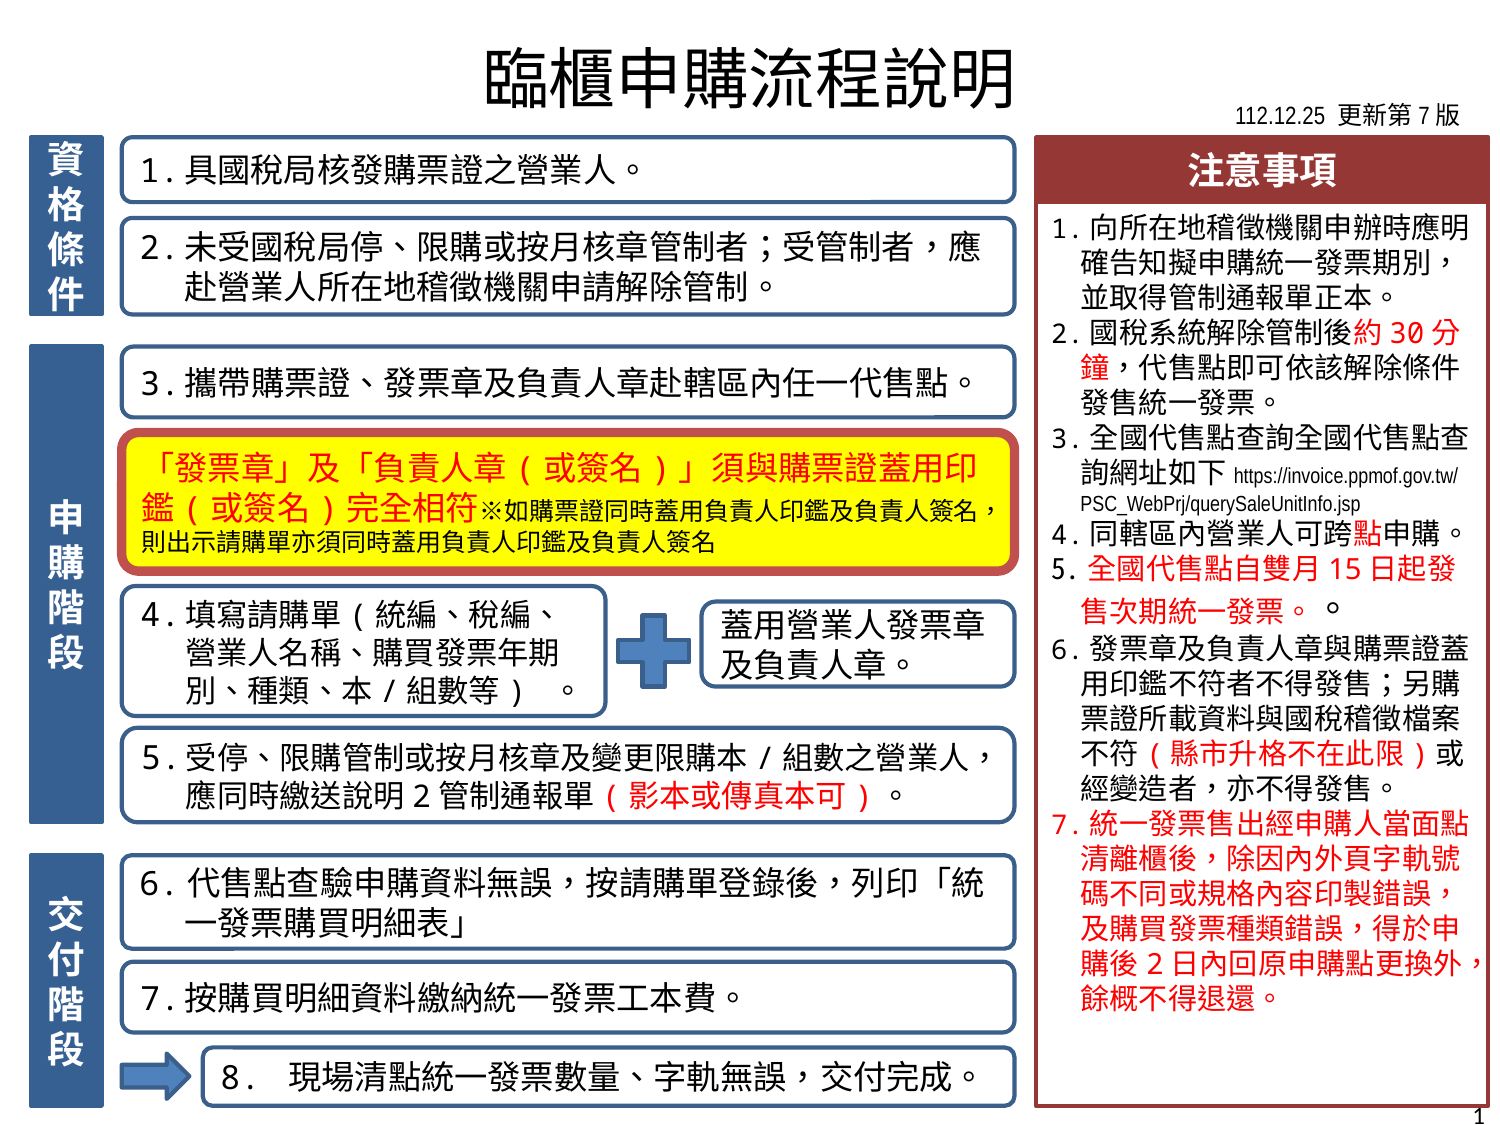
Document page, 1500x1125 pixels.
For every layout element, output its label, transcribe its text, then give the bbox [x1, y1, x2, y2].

text_box 1.向所在地稽徵機關申辦時應明確告知擬申購統一發票期別，並取得管制通報單正本。 2.國稅系統解除管制後約30分鐘，代售點即可依該解除條件發售統一發票。 3.全國代售點查詢全國代售點查詢網址如下https://invoice.ppmof.gov.tw/PSC_WebPrj/querySaleUnitInfo.jsp 4.同轄區內營業人可跨點申購。 5.全國代售點自雙月15日起發 售次期統一發票。。 6.發票章及負責人章與購票證蓋用印鑑不符者不得發售；另購票證所載資料與國稅稽徵檔案不符(縣市升格不在此限)或經變造者，亦不得發售。 7.統一發票售出經申購人當面點清離櫃後，除因內外頁字軌號碼不同或規格內容印製錯誤，及購買發票種類錯誤，得於申購後2日內回原申購點更換外，餘概不得退還。 [1036, 203, 1489, 1106]
title 臨櫃申購流程說明 [75, 30, 1424, 124]
text_box 6.代售點查驗申購資料無誤，按請購單登錄後，列印「統一發票購買明細表」 [121, 855, 1015, 949]
text_box 注意事項 [1036, 137, 1489, 203]
text_box 7. 按購買明細資料繳納統一發票工本費。 [121, 961, 1015, 1033]
text_box 8. 現場清點統一發票數量、字軌無誤，交付完成。 [202, 1047, 1015, 1106]
text_box 交付階段 [31, 855, 102, 1106]
text_box 申購階段 [31, 346, 102, 823]
text_box 112.12.25 更新第7版 [1191, 91, 1476, 137]
text_box 「發票章」及「負責人章(或簽名)」須與購票證蓋用印鑑(或簽名)完全相符※如購票證同時蓋用負責人印鑑及負責人簽名，則出示請購單亦須同時蓋用負責人印鑑及負責人簽名 [121, 432, 1015, 572]
slide_number 1 [1149, 1084, 1500, 1125]
text_box 5. 受停、限購管制或按月核章及變更限購本/組數之營業人，應同時繳送說明2管制通報單(影本或傳真本可)。 [121, 727, 1015, 823]
text_box 3. 攜帶購票證、發票章及負責人章赴轄區內任一代售點。 [121, 346, 1015, 418]
text_box [618, 615, 690, 687]
text_box 2. 未受國稅局停、限購或按月核章管制者；受管制者，應赴營業人所在地稽徵機關申請解除管制。 [121, 217, 1015, 315]
text_box 4. 填寫請購單(統編、稅編、營業人名稱、購買發票年期別、種類、本/組數等) 。 [121, 586, 606, 716]
text_box [121, 1053, 190, 1099]
text_box 蓋用營業人發票章及負責人章。 [701, 601, 1015, 687]
text_box 資格條件 [31, 137, 102, 315]
text_box 1. 具國稅局核發購票證之營業人。 [121, 137, 1015, 203]
